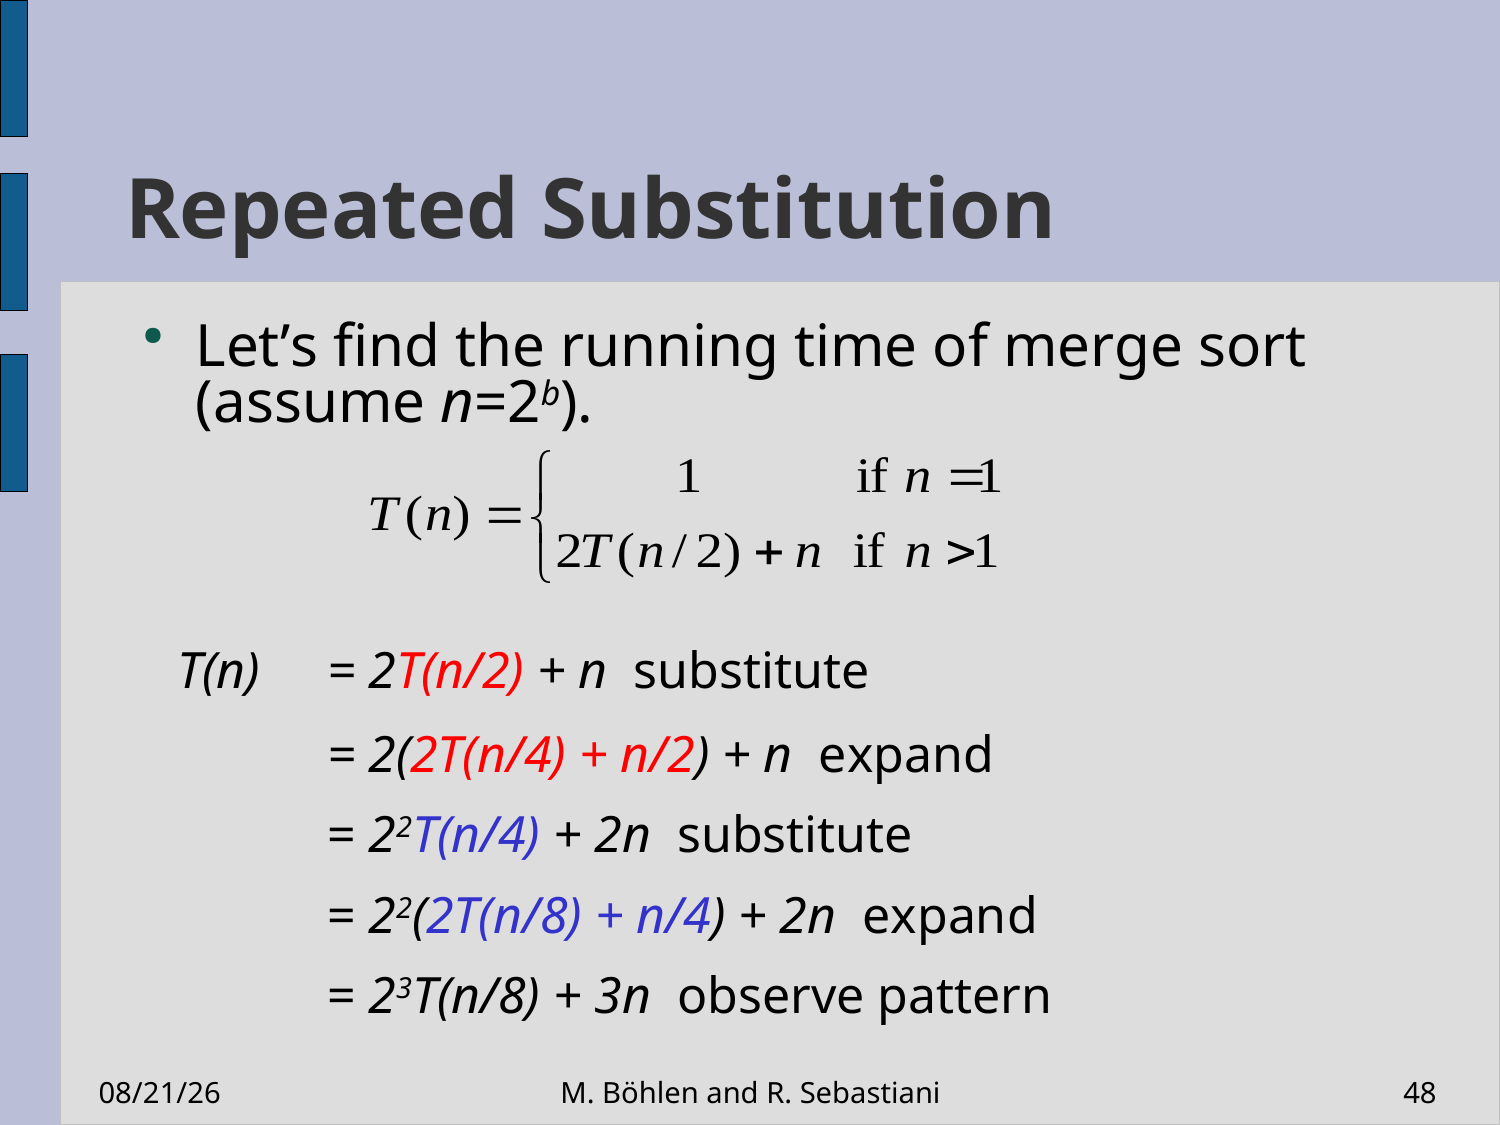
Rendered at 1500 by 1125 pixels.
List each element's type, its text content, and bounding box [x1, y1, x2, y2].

list Let’s find the running time of merge sort (assume n=2b). [110, 312, 1392, 1037]
chart [363, 443, 1011, 593]
text_box T(n) = 2T(n/2) + n substitute = 2(2T(n/4) + n/2) + n expand = 22T(n/4) + 2n substitute = 22(2T(n/8) + n/4) + 2n expand = 23T(n/8) + 3n observe pattern [162, 627, 1395, 1058]
title Repeated Substitution [110, 67, 1392, 271]
